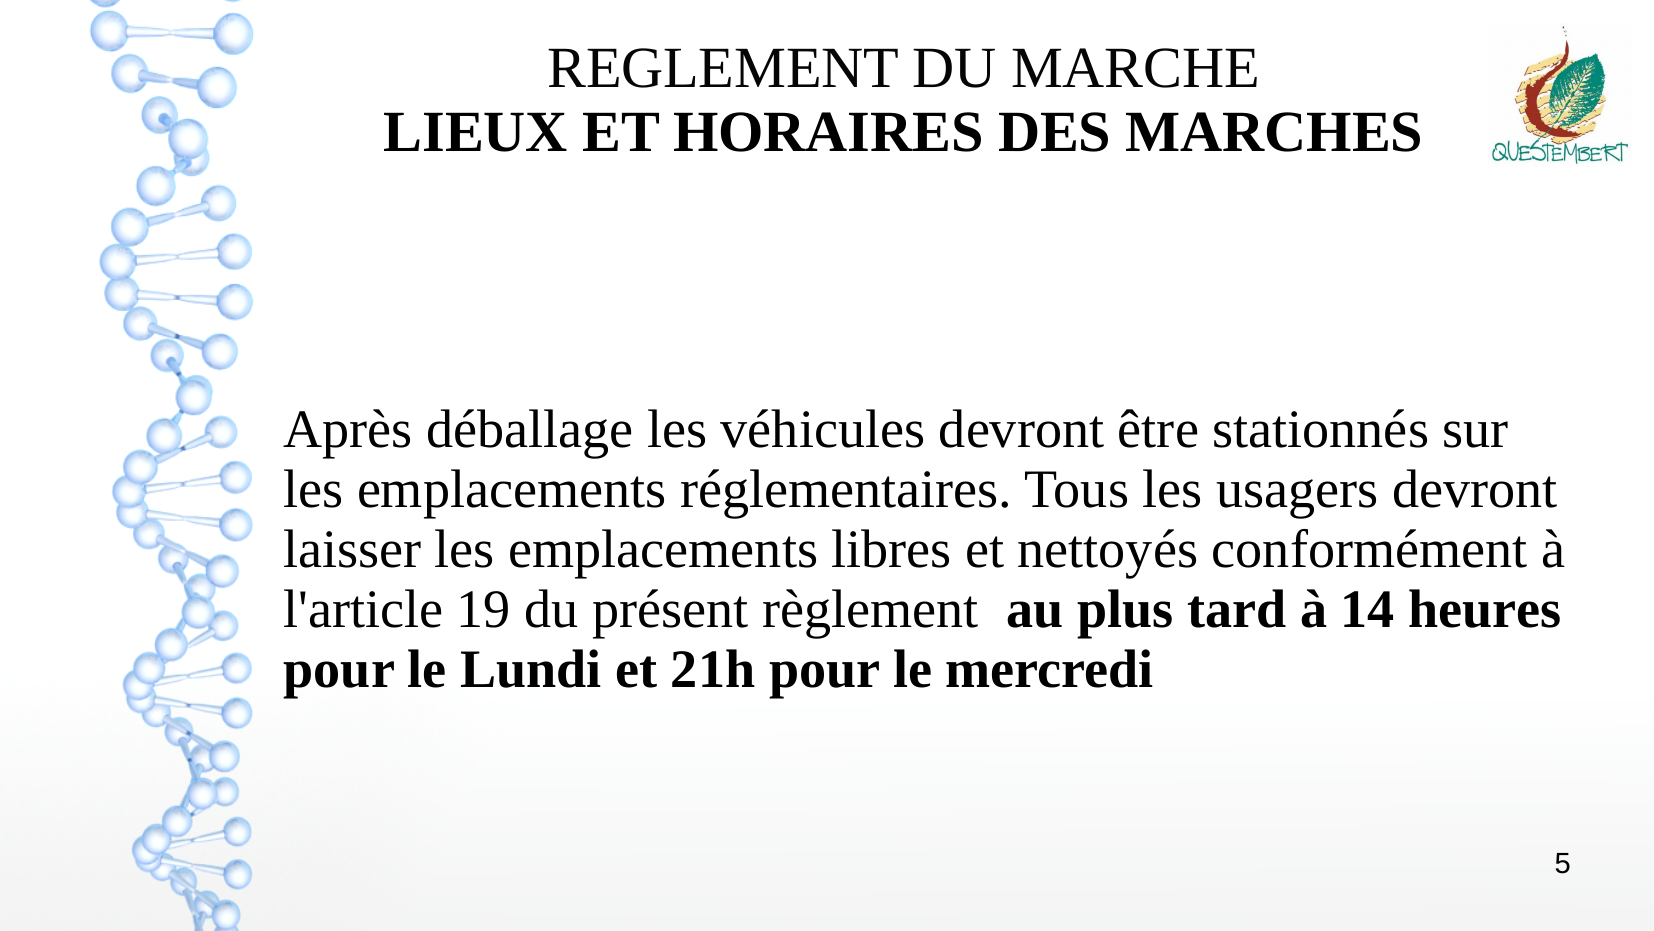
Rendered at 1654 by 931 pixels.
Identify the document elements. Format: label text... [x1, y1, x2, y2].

picture [0, 0, 1654, 931]
subtitle Après déballage les véhicules devront être stationnés sur les emplacements réglementaires. Tous les usagers devront laisser les emplacements libres et nettoyés conformément à l'article 19 du présent règlement au plus tard à 14 heures pour le Lundi et 21h pour le mercredi [283, 271, 1583, 827]
title REGLEMENT DU MARCHE LIEUX ET HORAIRES DES MARCHES [295, 33, 1512, 242]
